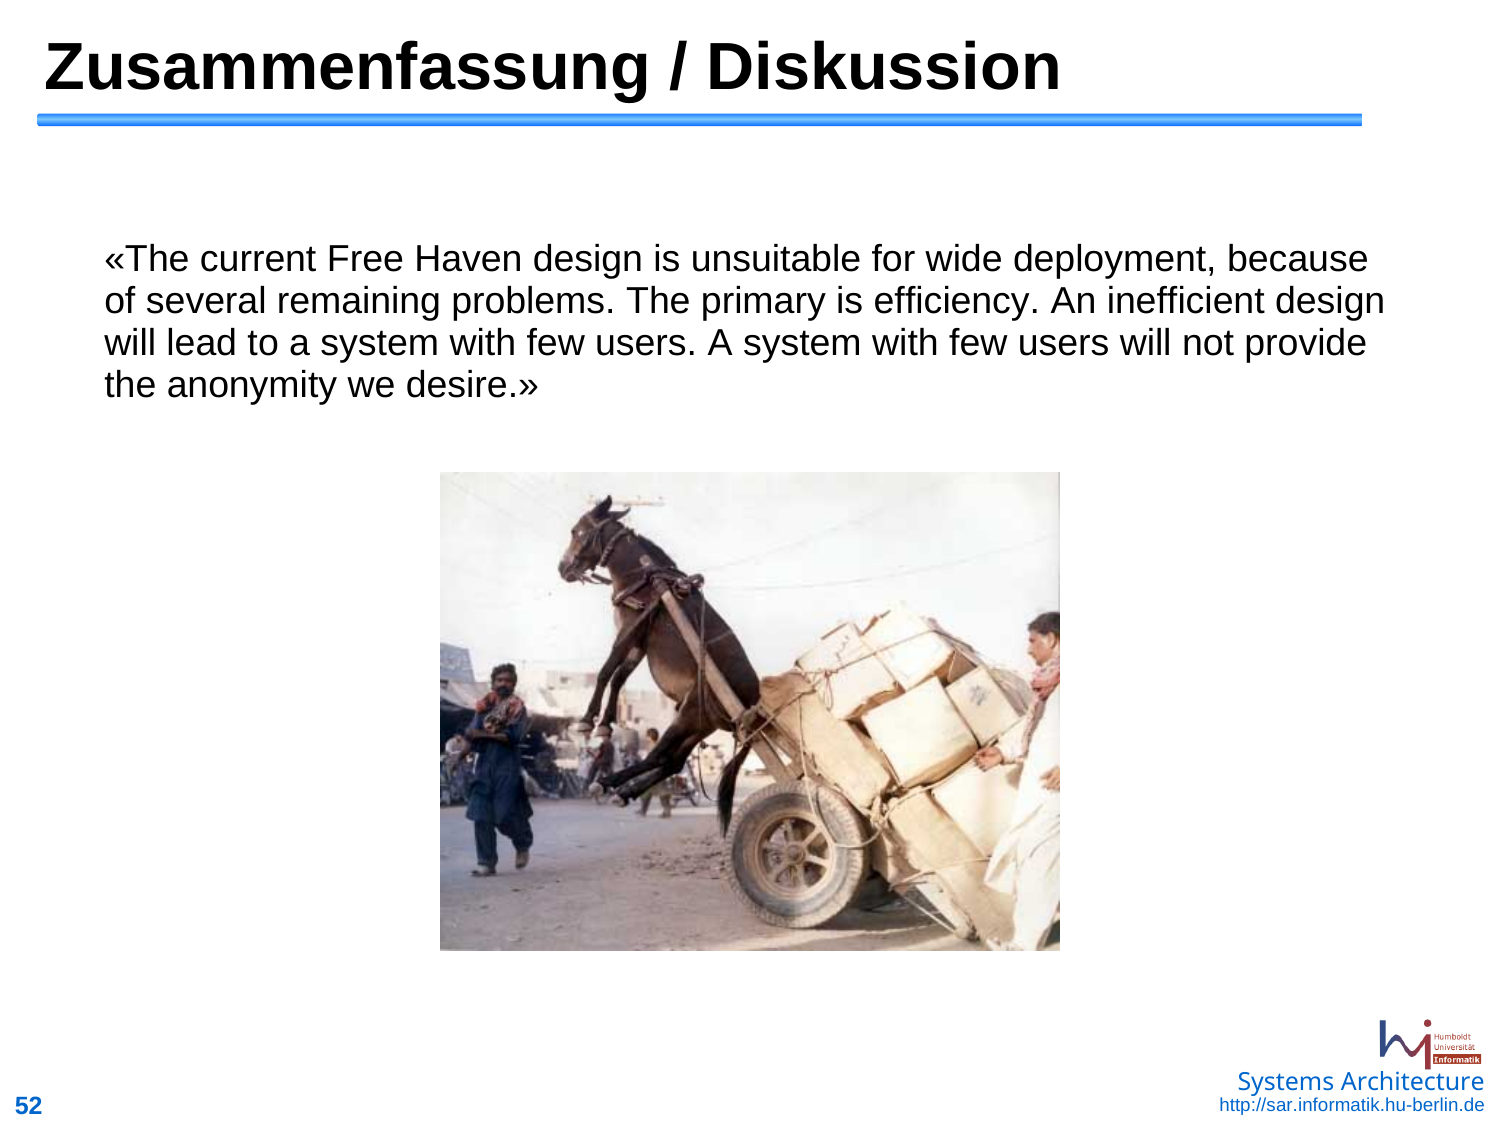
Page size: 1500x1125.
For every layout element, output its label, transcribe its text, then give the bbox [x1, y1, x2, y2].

title Zusammenfassung / Diskussion [29, 20, 1500, 114]
picture [1376, 1016, 1483, 1071]
picture [440, 472, 1060, 951]
text_box «The current Free Haven design is unsuitable for wide deployment, because of several remaining problems. The primary is efficiency. An inefficient design will lead to a system with few users. A system with few users will not provide the anonymity we desire.» [89, 230, 1411, 414]
